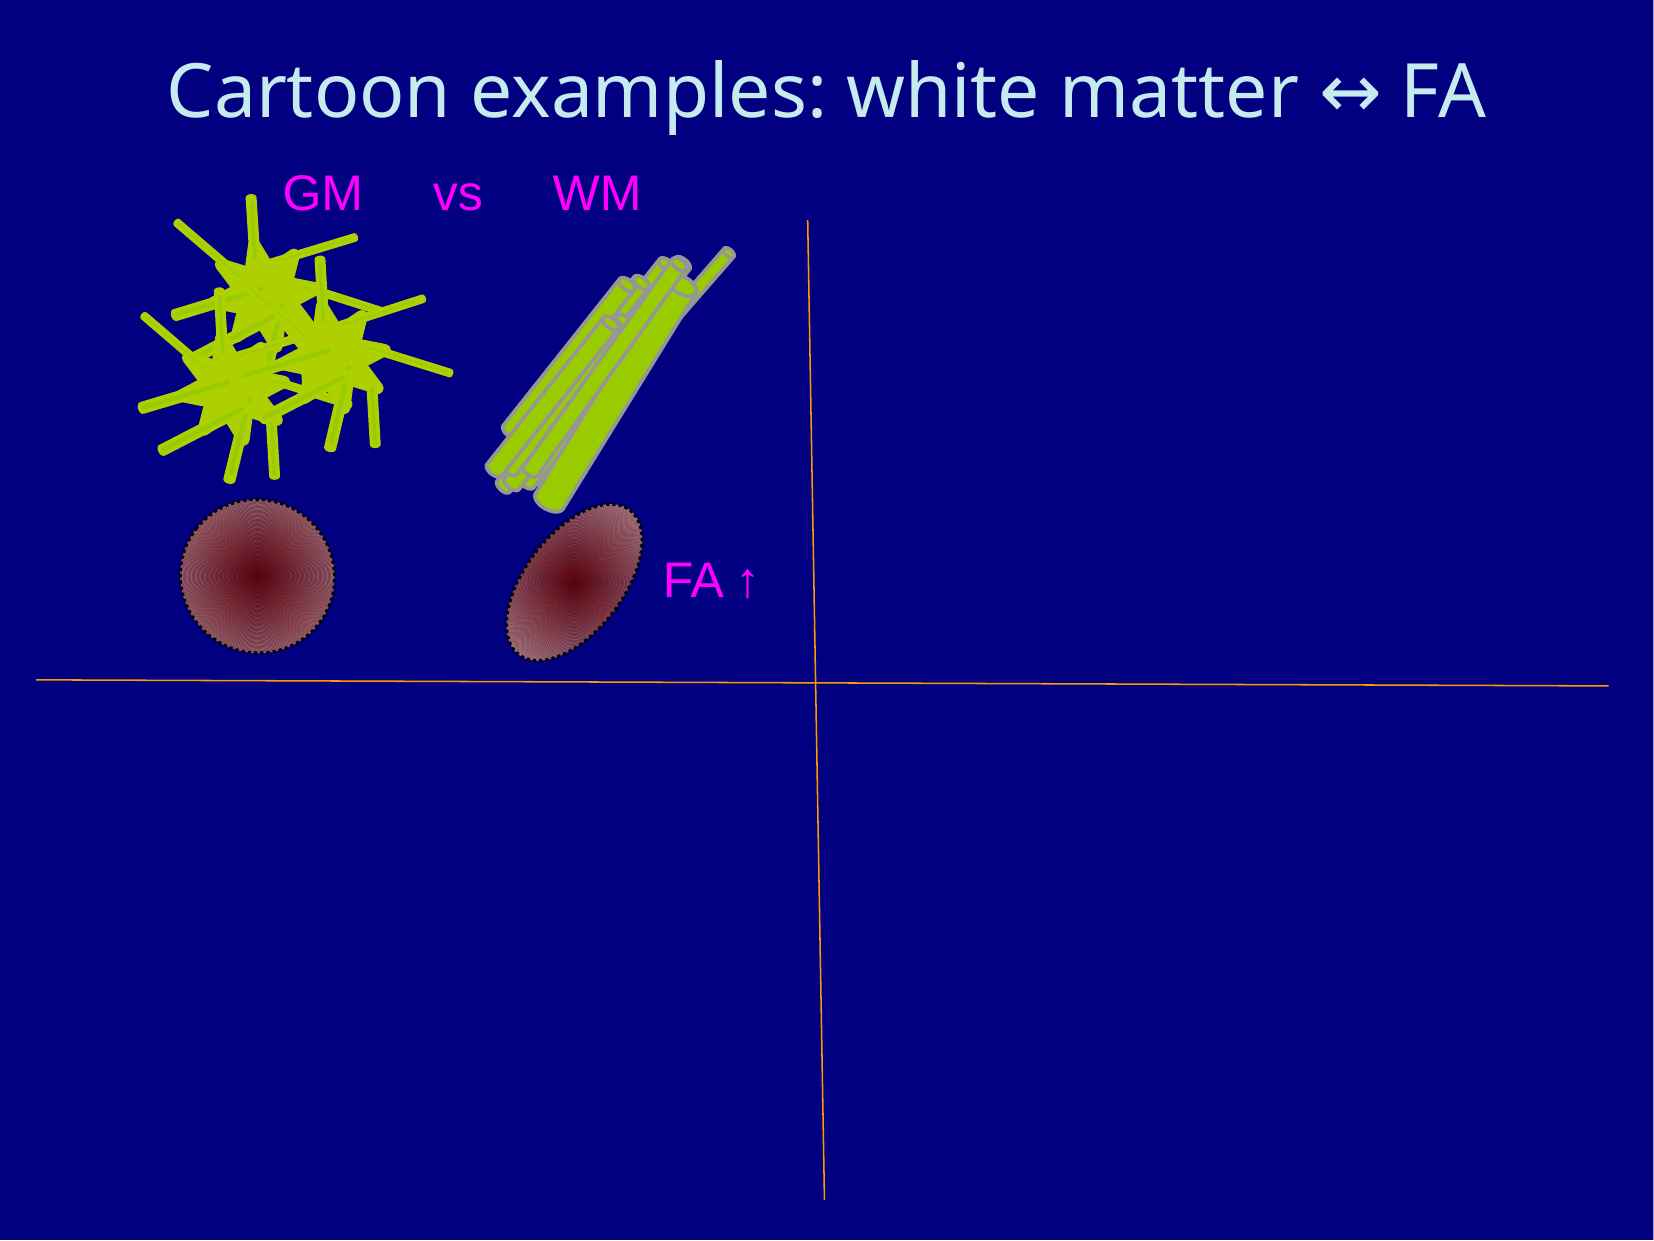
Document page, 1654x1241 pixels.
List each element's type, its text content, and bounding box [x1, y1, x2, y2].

text_box [506, 504, 643, 661]
text_box [180, 499, 335, 654]
text_box FA ↑ [648, 545, 776, 628]
text_box [270, 235, 357, 276]
text_box [486, 247, 735, 512]
text_box [139, 220, 425, 483]
text_box [247, 195, 267, 267]
text_box GM vs WM [267, 157, 658, 241]
text_box [362, 345, 452, 376]
title Cartoon examples: white matter ↔ FA [0, 12, 1654, 163]
text_box [355, 369, 379, 447]
